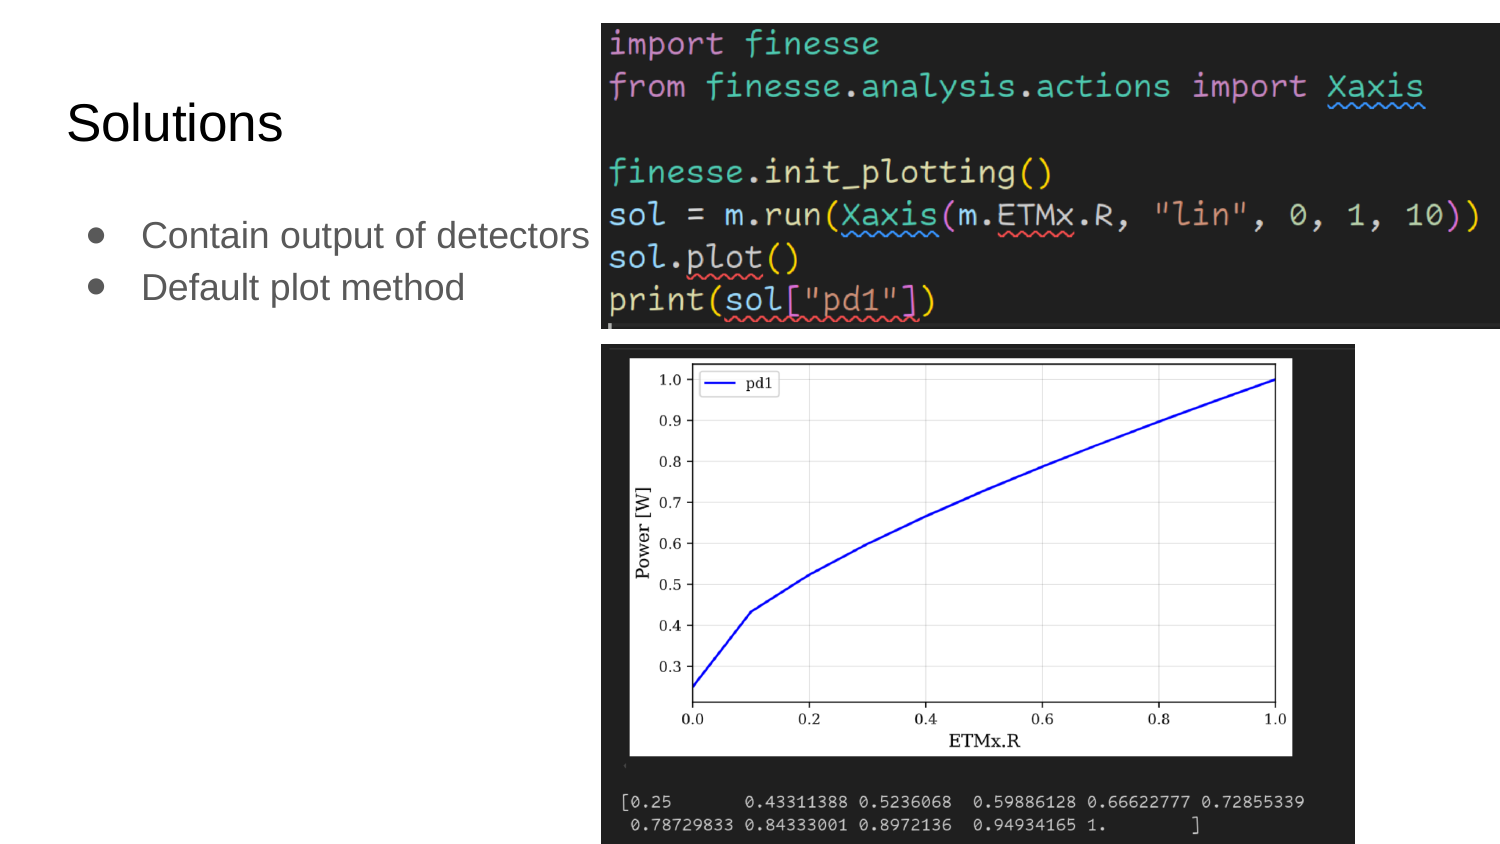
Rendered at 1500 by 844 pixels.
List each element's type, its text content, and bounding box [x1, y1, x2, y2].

picture [601, 344, 1355, 844]
title Solutions [51, 72, 601, 167]
list Contain output of detectors Default plot method [51, 189, 750, 750]
picture [601, 23, 1500, 329]
